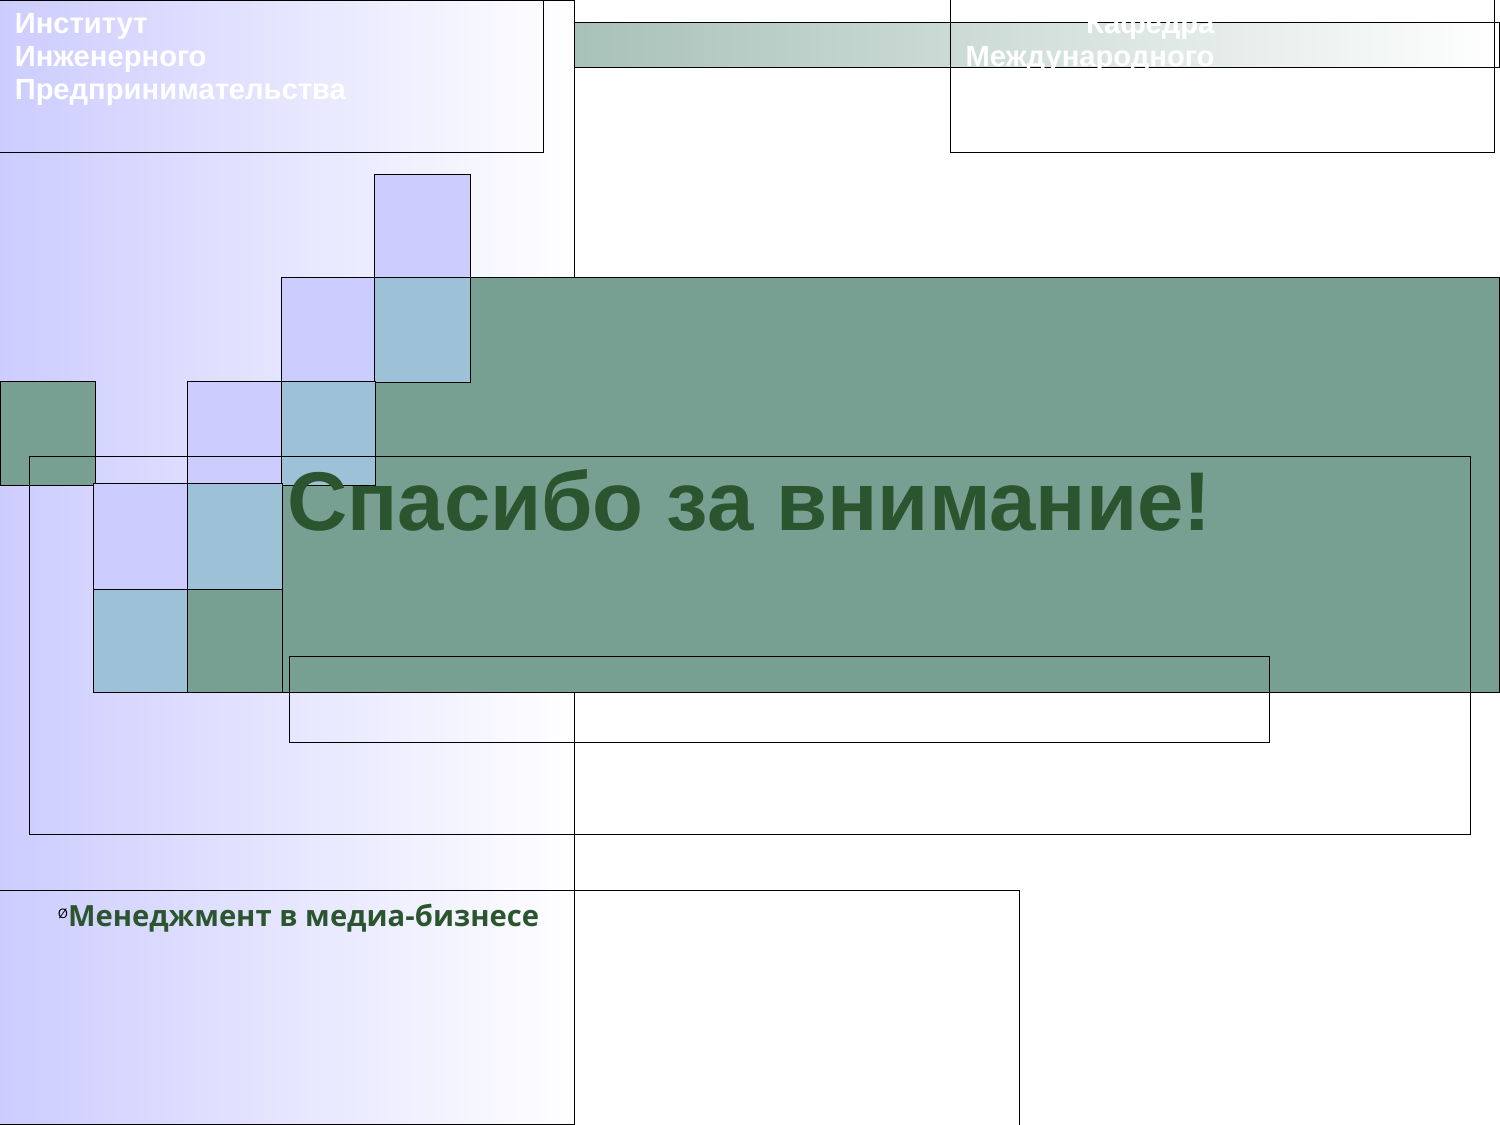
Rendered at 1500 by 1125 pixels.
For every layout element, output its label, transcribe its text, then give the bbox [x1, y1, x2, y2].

text_box Менеджмент в медиа-бизнесе [0, 890, 1020, 1125]
text_box Институт Инженерного Предпринимательства [0, 0, 544, 153]
text_box Кафедра Международного Менеджмента [950, 0, 1495, 153]
text_box Спасибо за внимание! [29, 456, 1471, 835]
